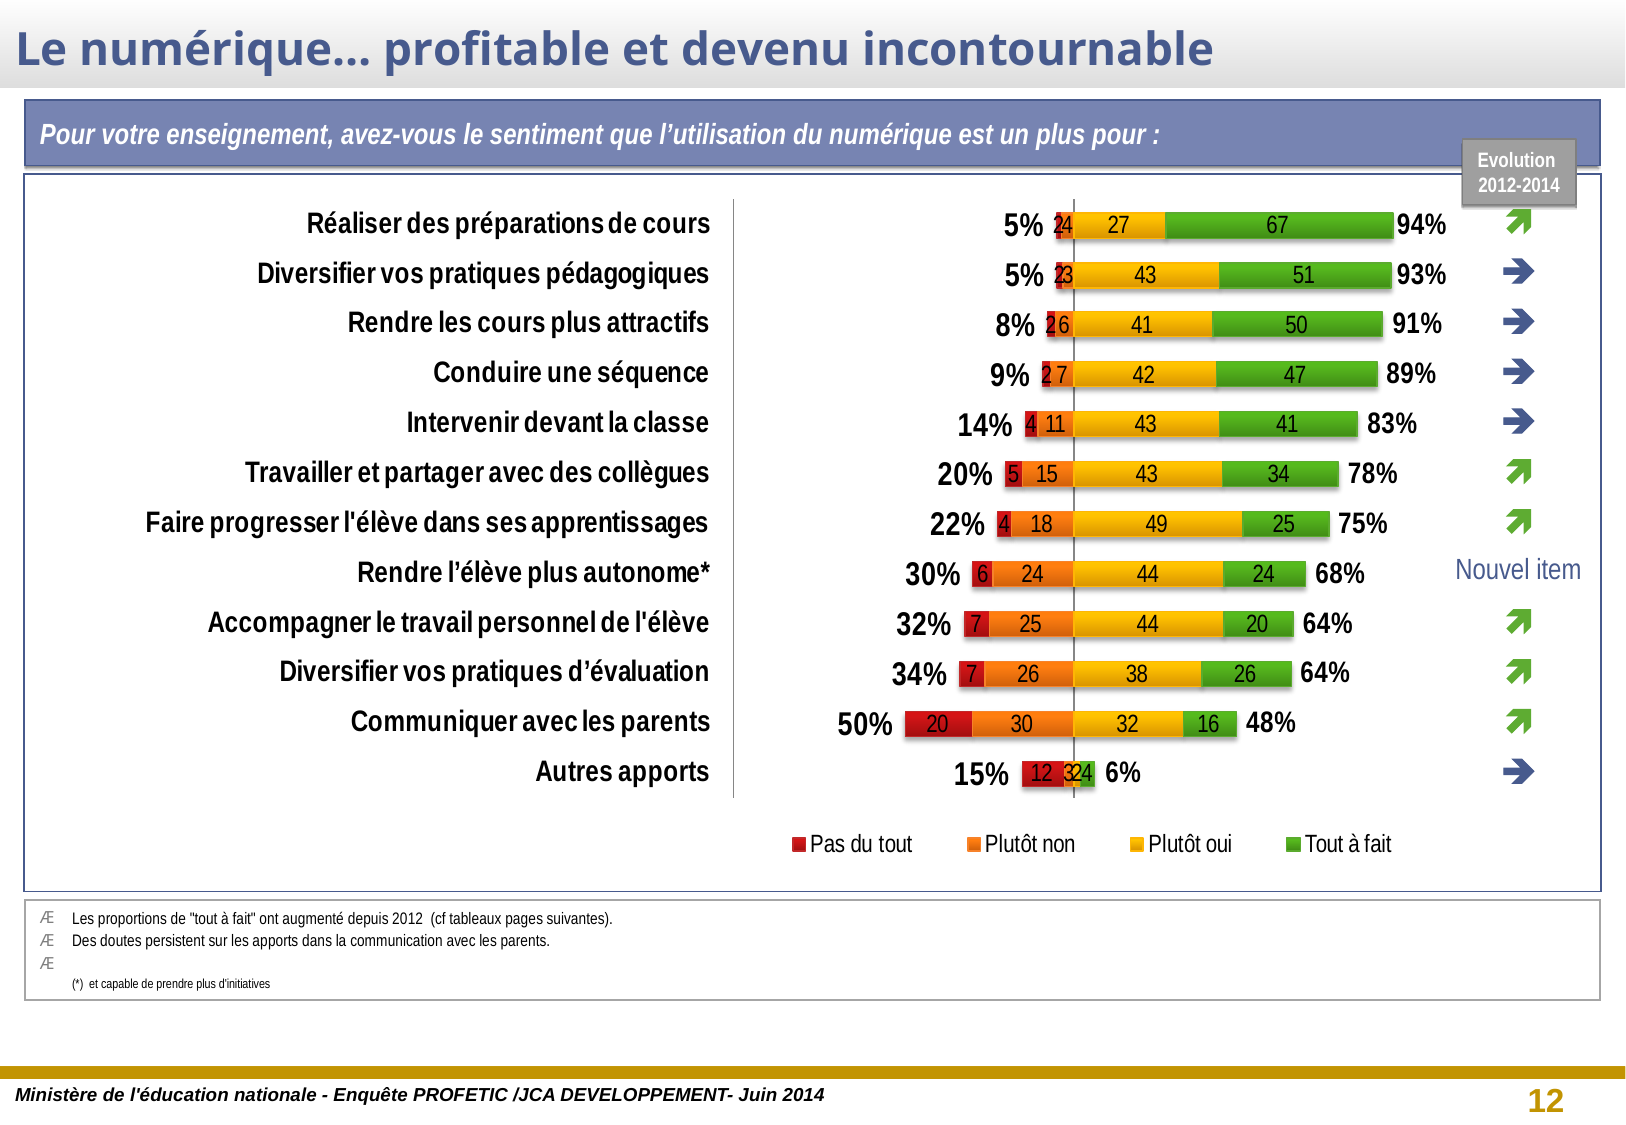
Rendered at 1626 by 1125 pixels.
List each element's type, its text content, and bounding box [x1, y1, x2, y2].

text_box Nouvel item [1455, 550, 1582, 585]
text_box Ministère de l'éducation nationale - Enquête PROFETIC /JCA DEVELOPPEMENT- Juin 2014 [0, 1074, 1501, 1125]
text_box 12 [1512, 1071, 1625, 1125]
list Les proportions de "tout à fait" ont augmenté depuis 2012 (cf tableaux pages suivantes). Des doutes persistent sur les apports dans la communication avec les parents. (*) et capable de prendre plus d'initiatives [24, 900, 1600, 1000]
text_box  [1504, 600, 1538, 640]
text_box  [1501, 750, 1535, 790]
text_box  [1501, 300, 1535, 340]
text_box  [1504, 450, 1538, 490]
picture [24, 174, 1600, 891]
list Pour votre enseignement, avez-vous le sentiment que l’utilisation du numérique est un plus pour : [24, 99, 1600, 166]
text_box  [1501, 350, 1535, 390]
text_box  [1501, 400, 1535, 440]
text_box  [1504, 650, 1538, 690]
text_box  [1504, 700, 1538, 740]
text_box  [1504, 500, 1538, 540]
title Le numérique… profitable et devenu incontournable [0, 0, 1625, 88]
text_box Evolution 2012-2014 [1462, 138, 1576, 205]
text_box  [1501, 250, 1535, 290]
text_box  [1504, 200, 1538, 240]
